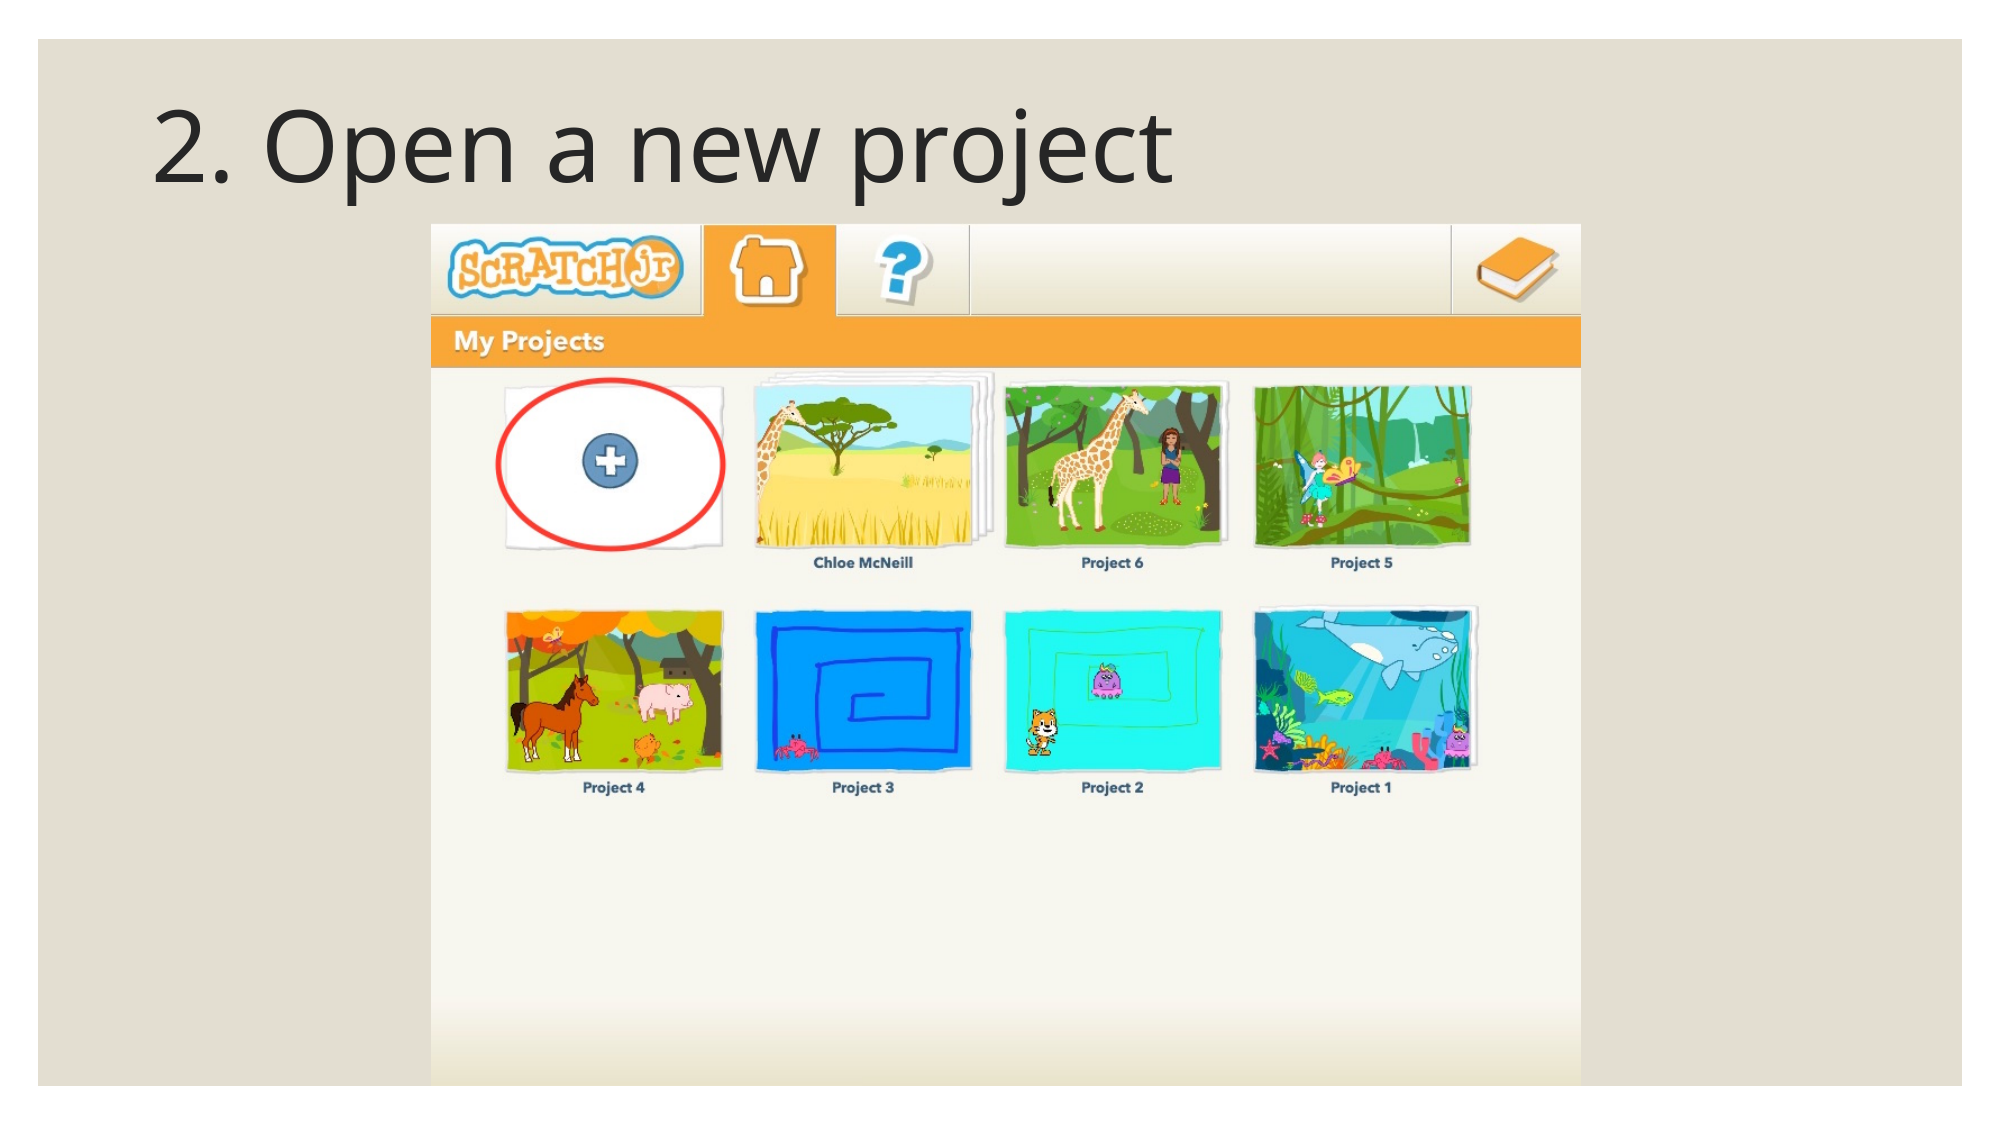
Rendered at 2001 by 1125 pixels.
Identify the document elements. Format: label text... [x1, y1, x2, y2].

title 2. Open a new project [136, 37, 1876, 263]
picture [431, 223, 1581, 1086]
